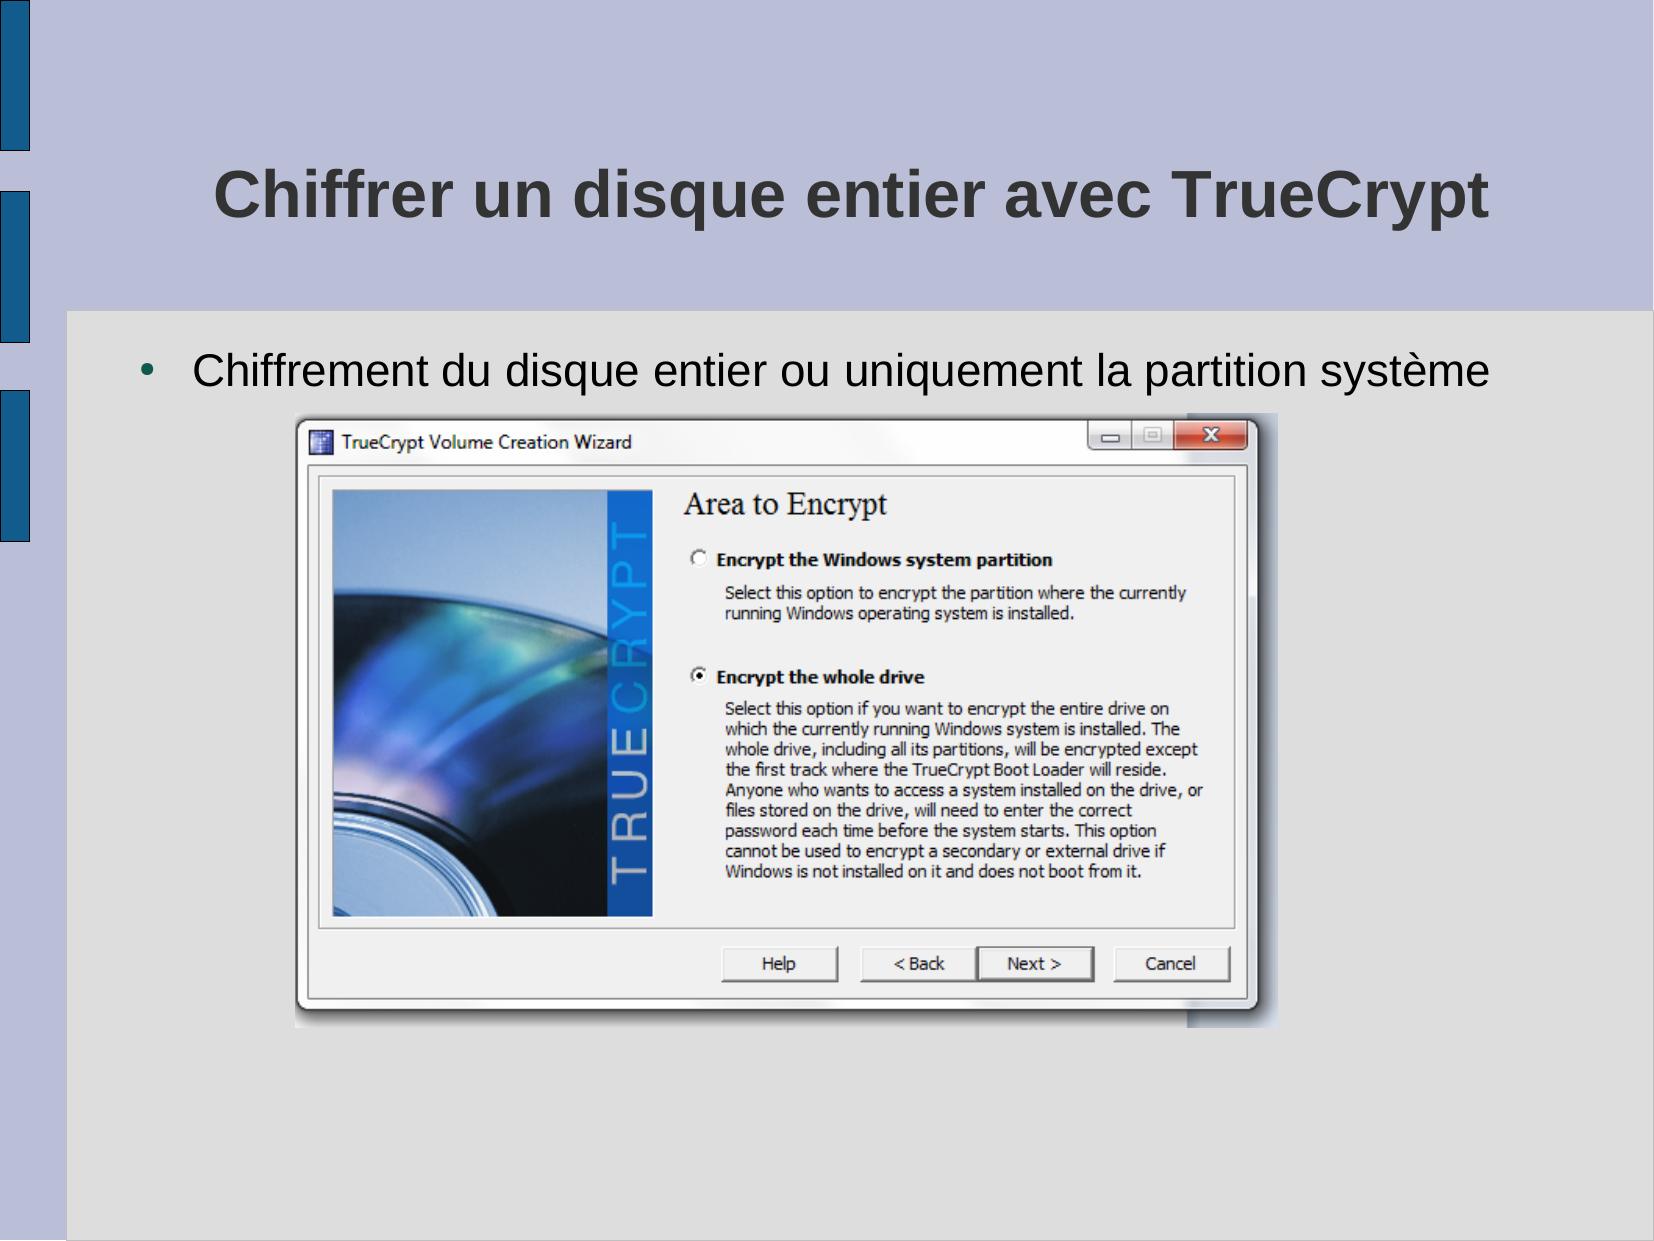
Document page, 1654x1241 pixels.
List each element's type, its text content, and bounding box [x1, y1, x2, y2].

list Chiffrement du disque entier ou uniquement la partition système [121, 344, 1534, 1127]
title Chiffrer un disque entier avec TrueCrypt [121, 91, 1534, 299]
picture [295, 413, 1278, 1028]
